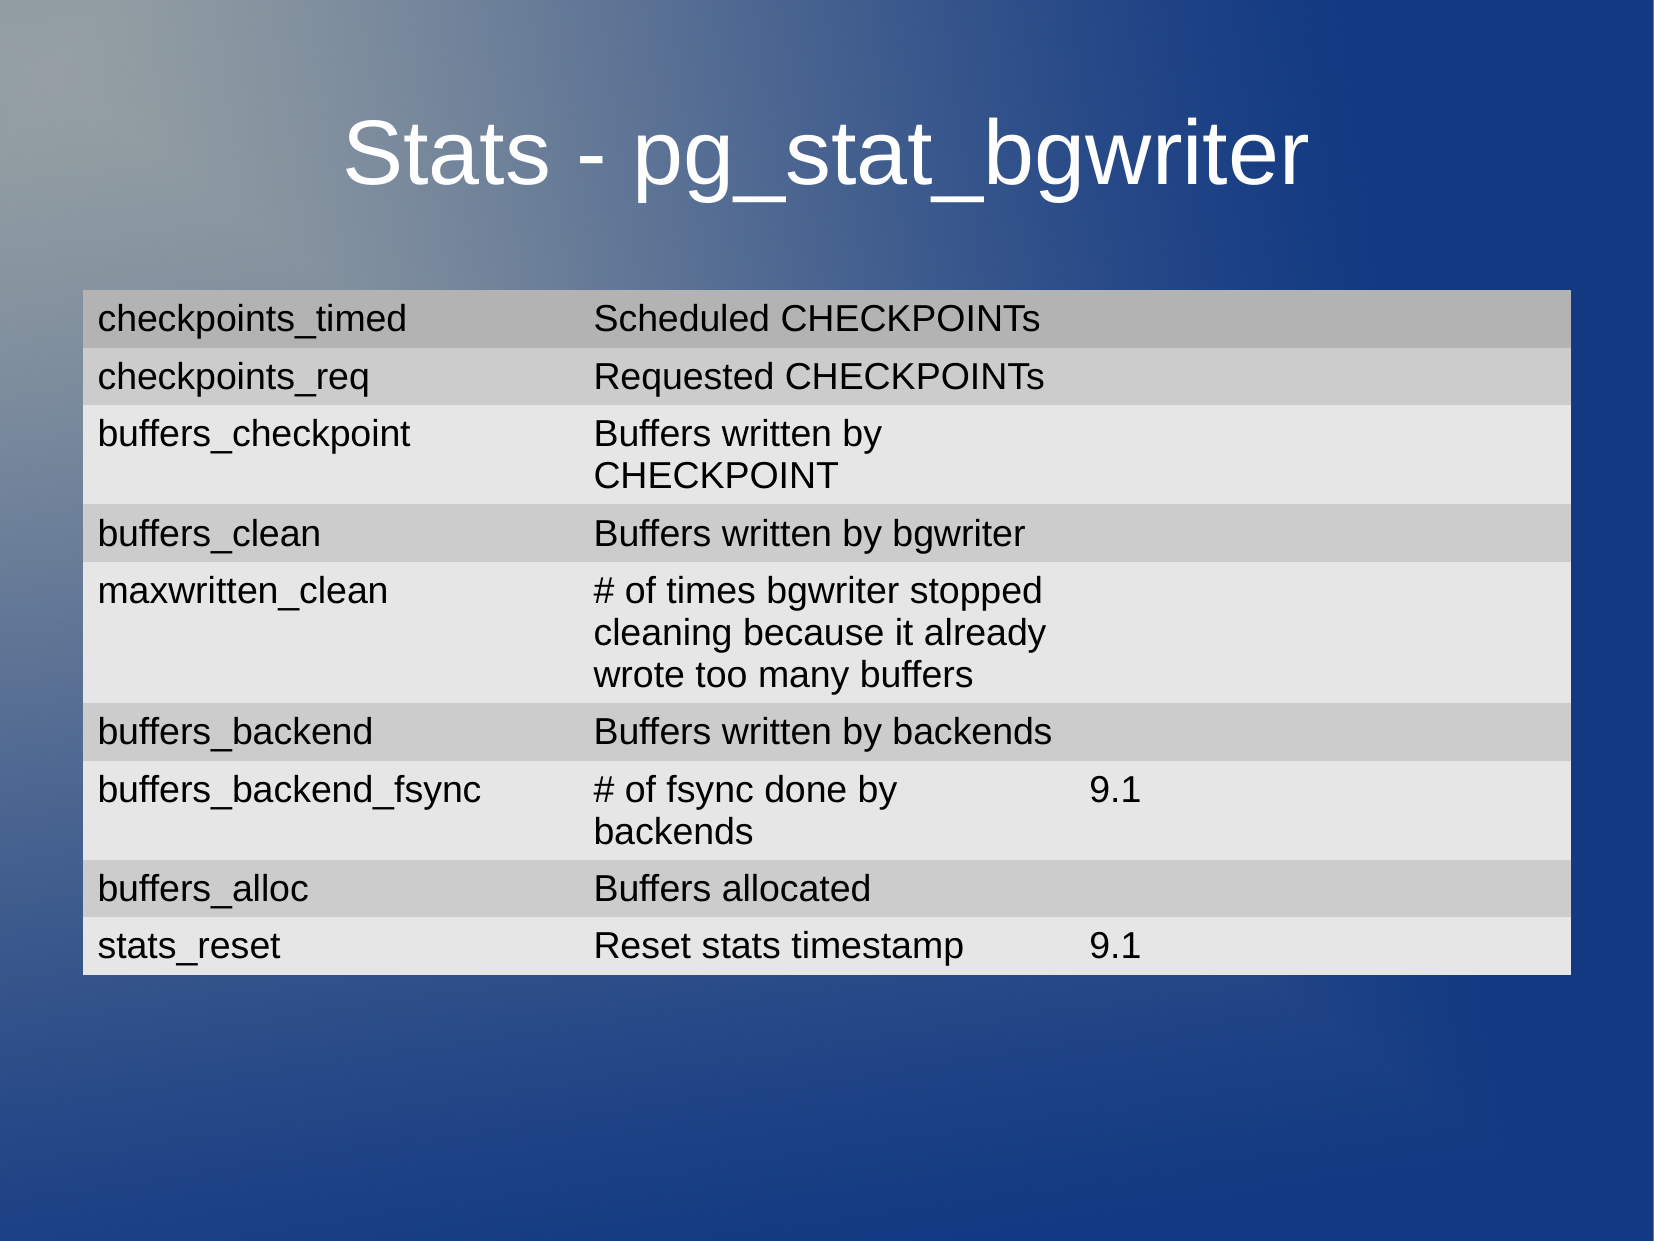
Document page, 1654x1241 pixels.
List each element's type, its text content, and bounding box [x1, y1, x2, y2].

picture [0, 0, 1654, 1241]
title Stats - pg_stat_bgwriter [82, 49, 1571, 257]
table_header [1075, 290, 1571, 348]
table_cell buffers_checkpoint [83, 405, 579, 504]
table_cell 9.1 [1075, 917, 1571, 975]
table_cell [1075, 860, 1571, 917]
table_cell buffers_clean [83, 504, 579, 562]
table_cell 9.1 [1075, 761, 1571, 860]
table_cell [1075, 504, 1571, 562]
table_cell buffers_backend_fsync [83, 761, 579, 860]
table_cell maxwritten_clean [83, 562, 579, 703]
table_cell [1075, 348, 1571, 405]
table_cell stats_reset [83, 917, 579, 975]
table_cell [1075, 703, 1571, 761]
table_cell buffers_alloc [83, 860, 579, 917]
table_cell Buffers written by CHECKPOINT [579, 405, 1075, 504]
table_cell # of fsync done by backends [579, 761, 1075, 860]
table_cell Buffers written by bgwriter [579, 504, 1075, 562]
table_header Scheduled CHECKPOINTs [579, 290, 1075, 348]
table_cell Buffers written by backends [579, 703, 1075, 761]
table_cell checkpoints_req [83, 348, 579, 405]
table_cell Reset stats timestamp [579, 917, 1075, 975]
table_cell buffers_backend [83, 703, 579, 761]
table_cell [1075, 562, 1571, 703]
table_header checkpoints_timed [83, 290, 579, 348]
table_cell Buffers allocated [579, 860, 1075, 917]
table_cell Requested CHECKPOINTs [579, 348, 1075, 405]
table_cell [1075, 405, 1571, 504]
table_cell # of times bgwriter stopped cleaning because it already wrote too many buffers [579, 562, 1075, 703]
